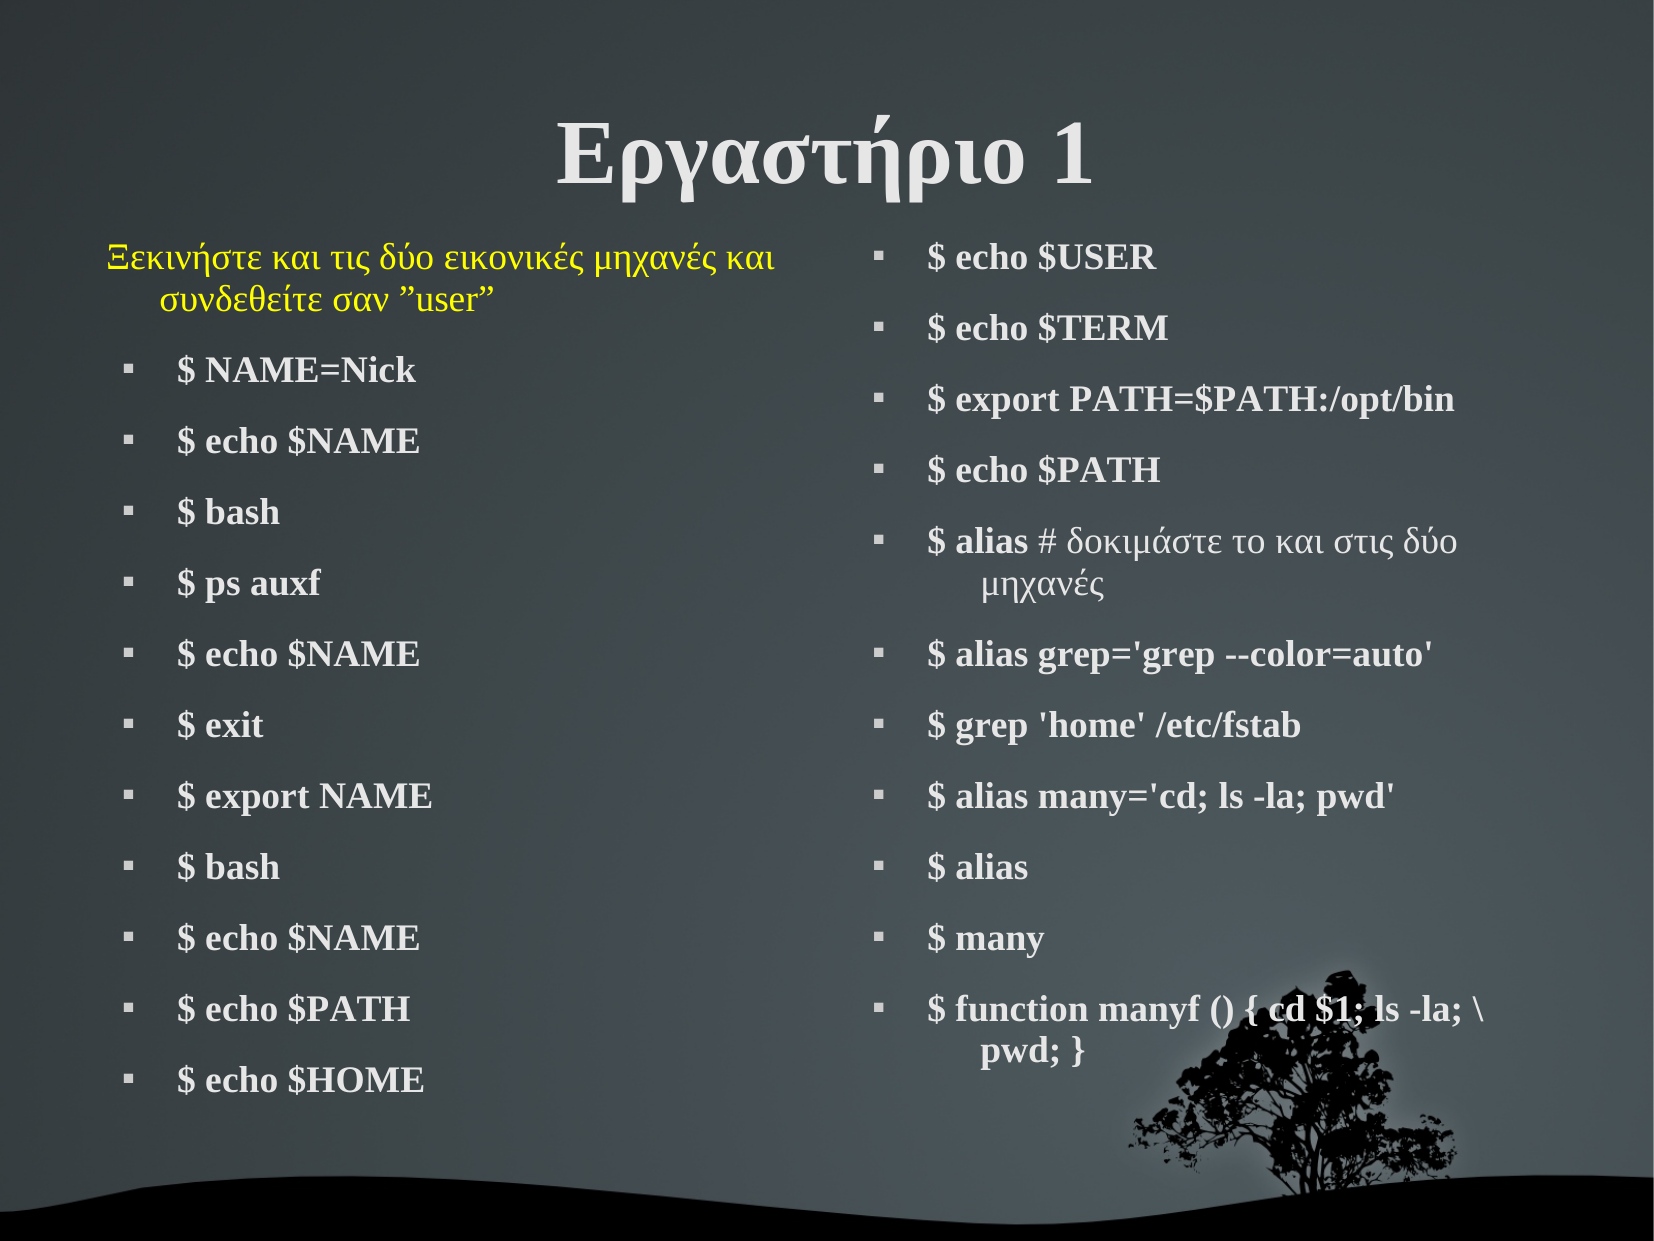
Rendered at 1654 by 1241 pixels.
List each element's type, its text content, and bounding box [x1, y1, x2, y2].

list Ξεκινήστε και τις δύο εικονικές μηχανές και συνδεθείτε σαν ”user” $ NAME=Nick $ echo $NAME $ bash $ ps auxf $ echo $NAME $ exit $ export NAME $ bash $ echo $NAME $ echo $PATH $ echo $HOME [88, 257, 815, 1191]
picture [0, 0, 1654, 1241]
title Εργαστήριο 1 [82, 49, 1571, 257]
list $ echo $USER $ echo $TERM $ export PATH=$PATH:/opt/bin $ echo $PATH $ alias # δοκιμάστε το και στις δύο μηχανές $ alias grep='grep --color=auto' $ grep 'home' /etc/fstab $ alias many='cd; ls -la; pwd' $ alias $ many $ function manyf () { cd $1; ls -la; \ pwd; } [838, 257, 1565, 1165]
